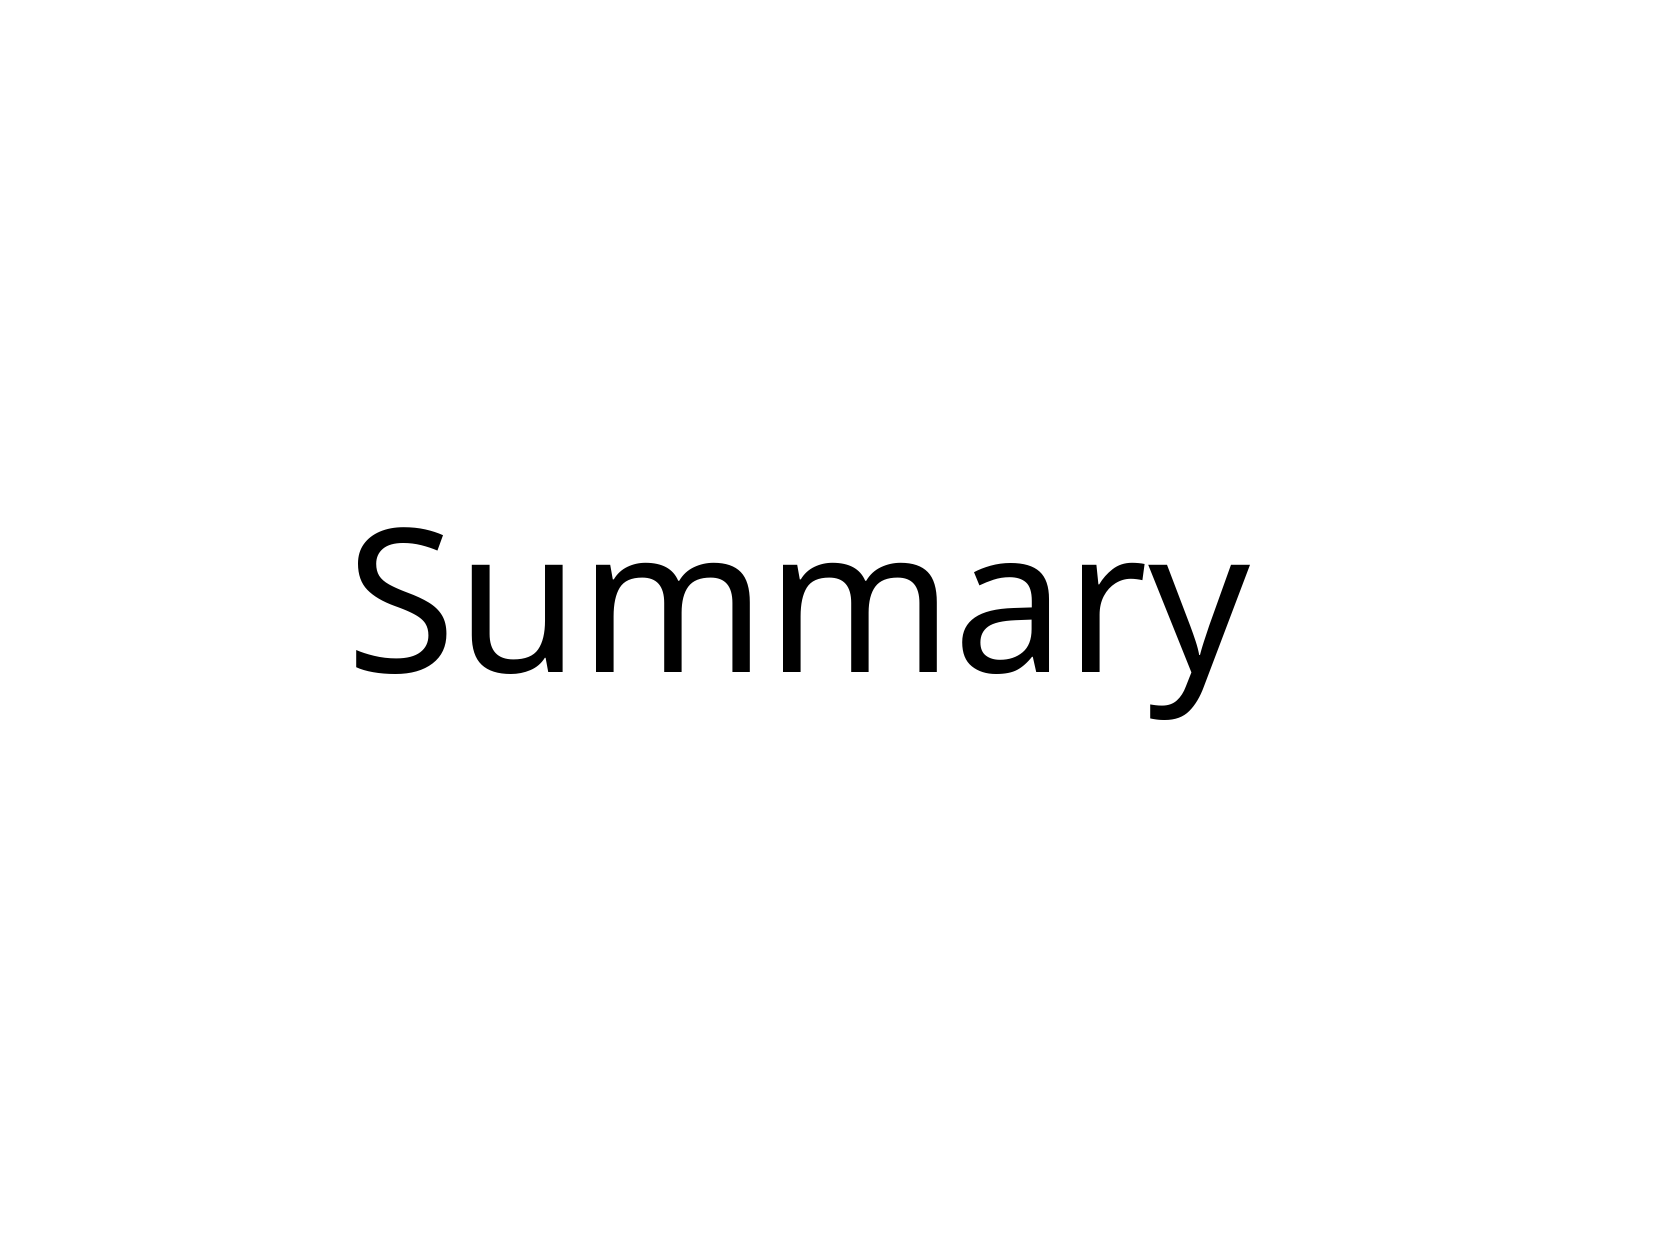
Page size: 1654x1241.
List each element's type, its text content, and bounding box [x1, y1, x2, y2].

text_box Summary [327, 472, 1270, 688]
